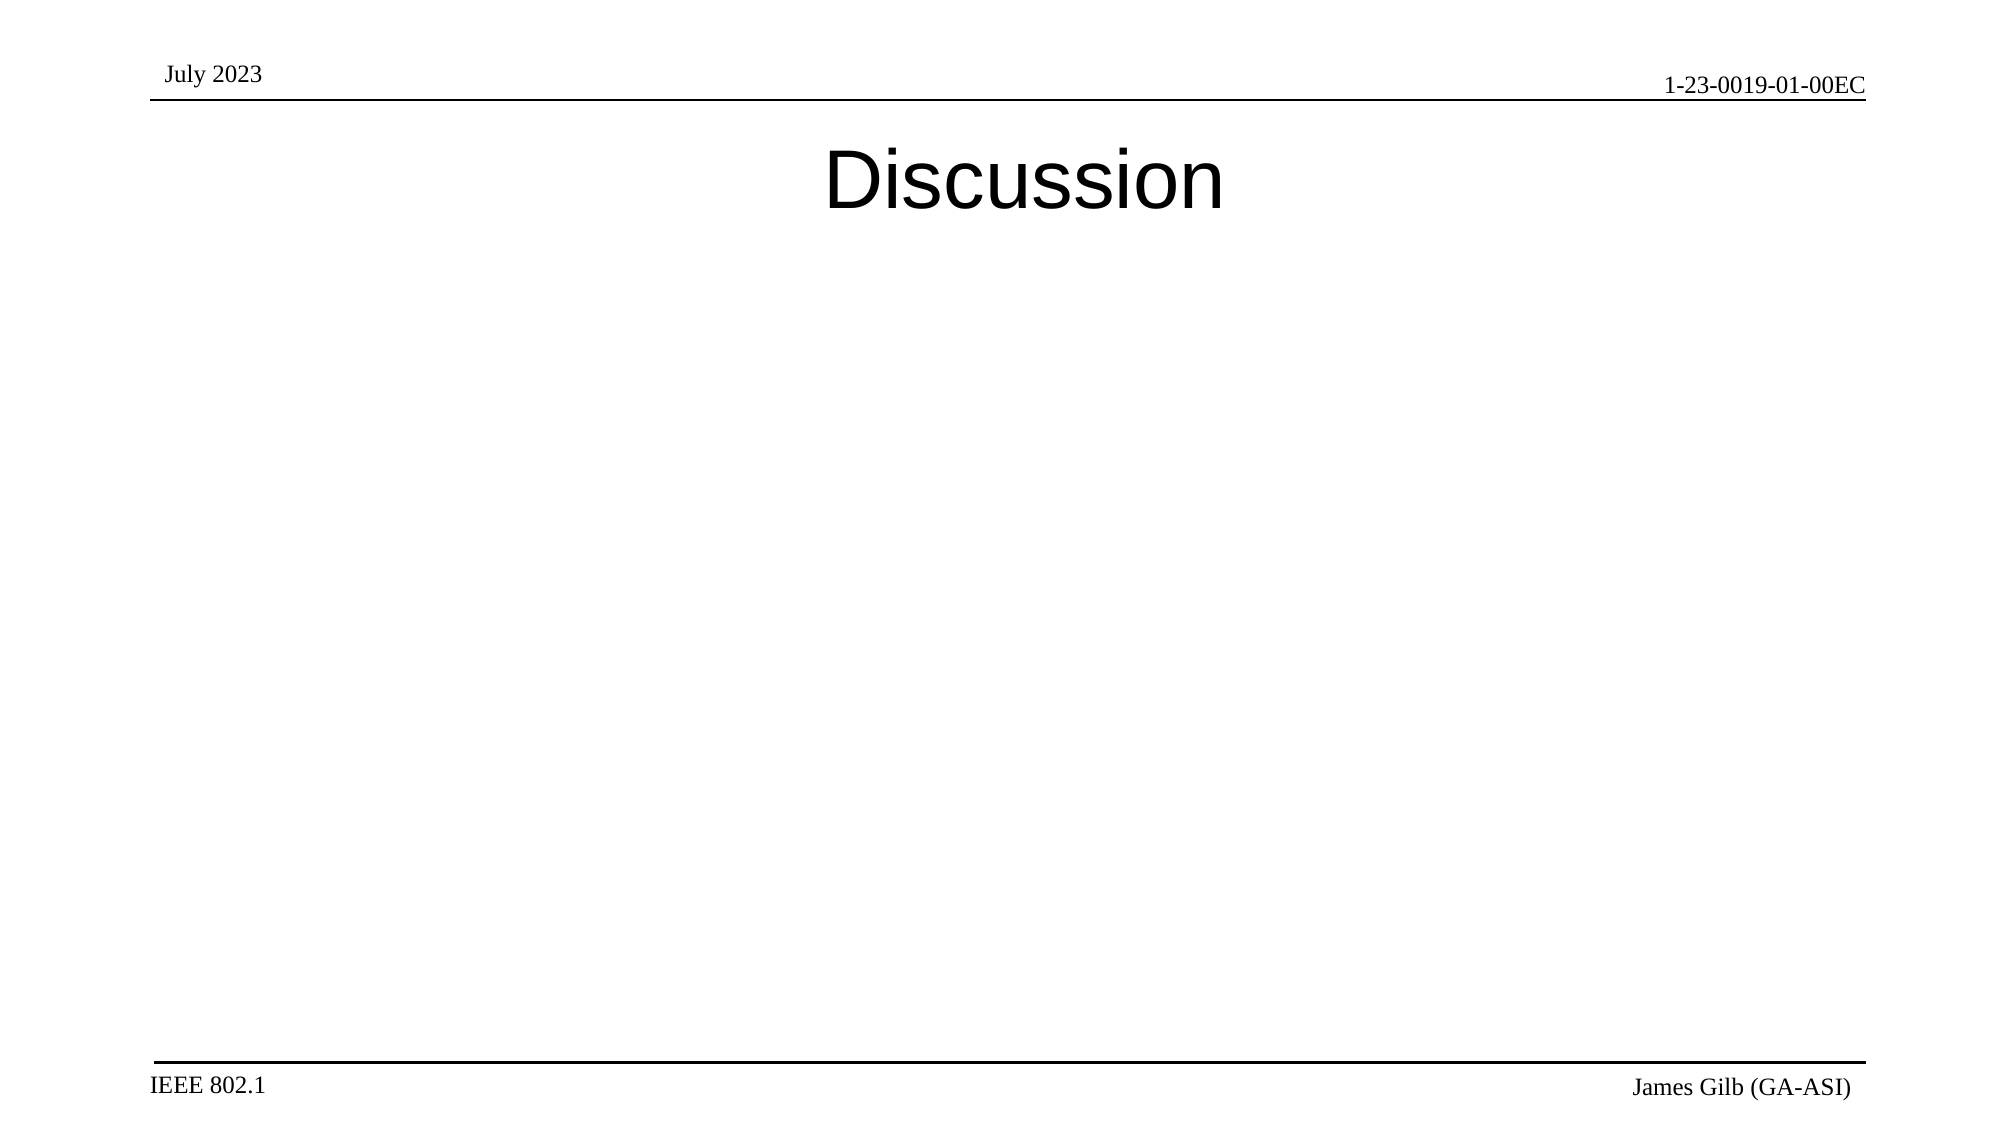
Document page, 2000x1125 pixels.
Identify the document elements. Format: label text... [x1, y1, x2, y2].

title Discussion [149, 112, 1900, 238]
